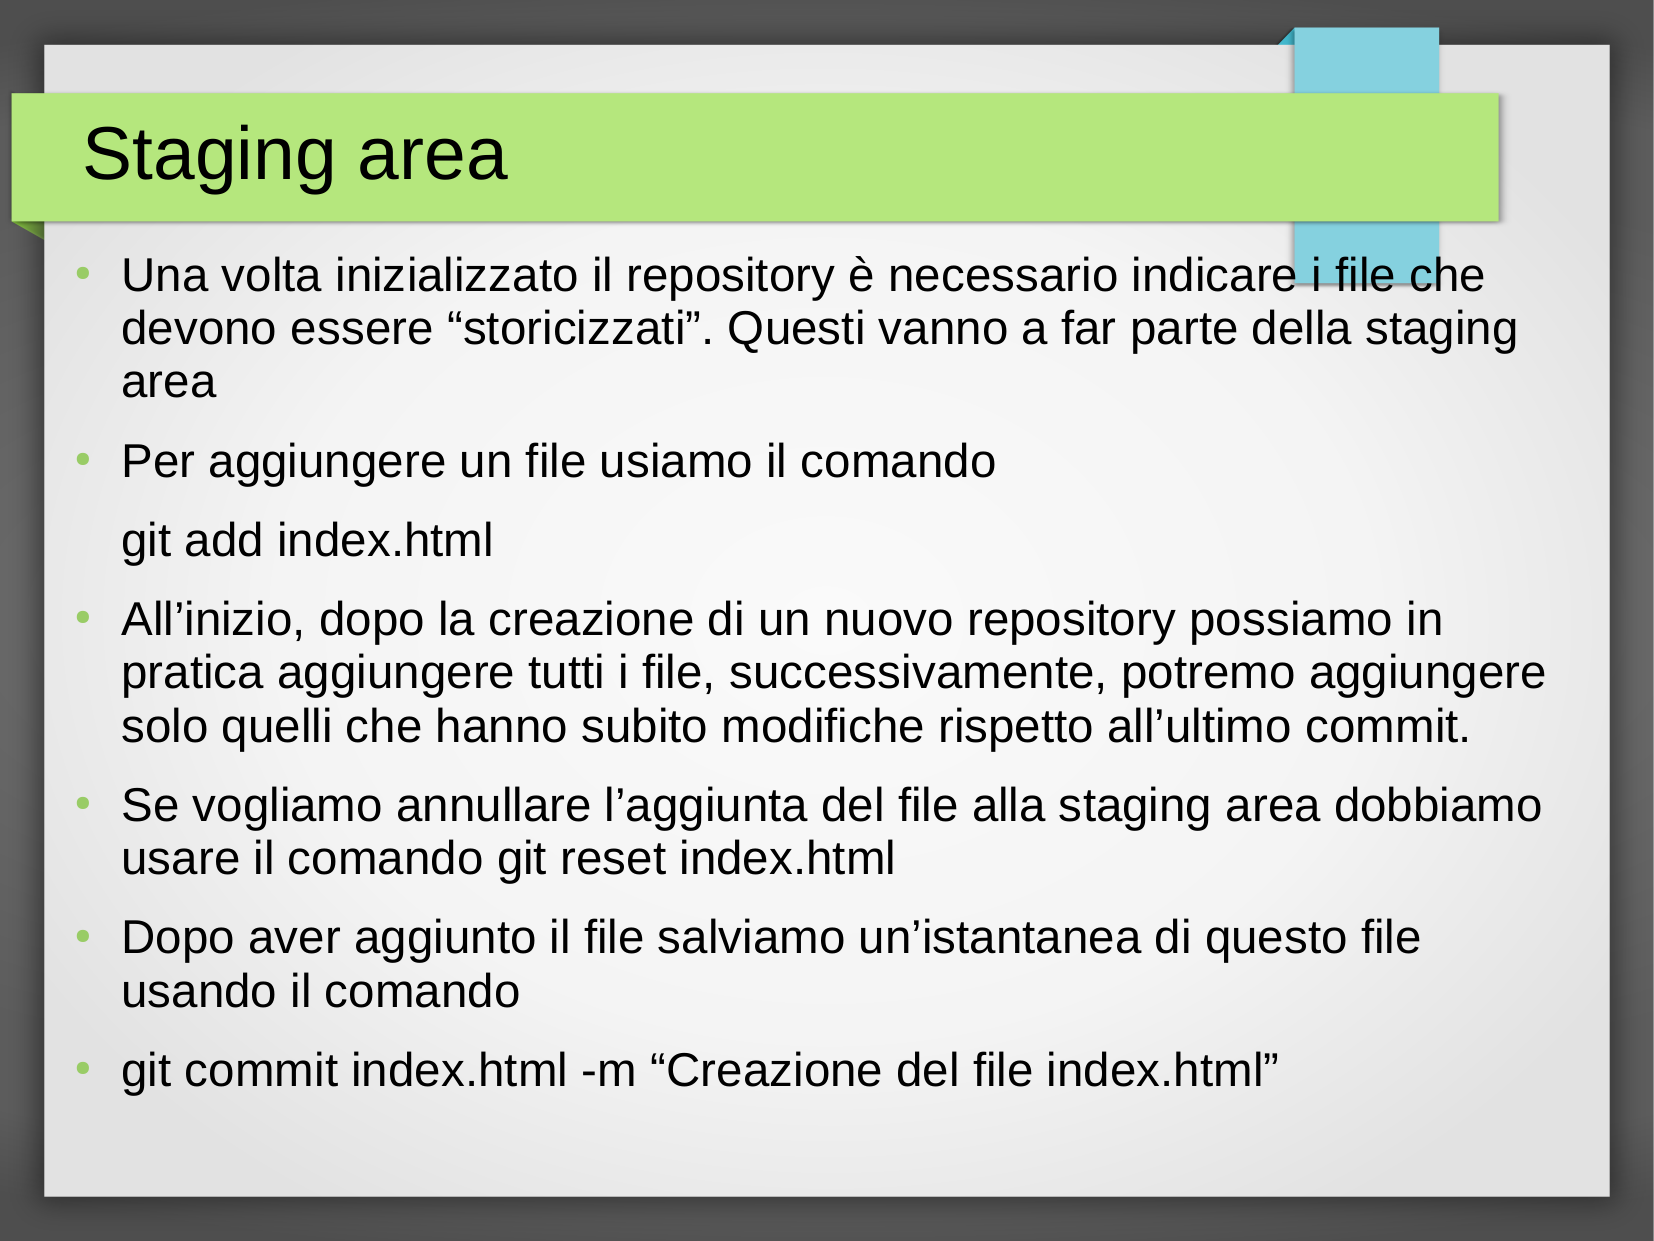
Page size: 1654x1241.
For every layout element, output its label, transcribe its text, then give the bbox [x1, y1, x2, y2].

list Una volta inizializzato il repository è necessario indicare i file che devono essere “storicizzati”. Questi vanno a far parte della staging area Per aggiungere un file usiamo il comando git add index.html All’inizio, dopo la creazione di un nuovo repository possiamo in pratica aggiungere tutti i file, successivamente, potremo aggiungere solo quelli che hanno subito modifiche rispetto all’ultimo commit. Se vogliamo annullare l’aggiunta del file alla staging area dobbiamo usare il comando git reset index.html Dopo aver aggiunto il file salviamo un’istantanea di questo file usando il comando git commit index.html -m “Creazione del file index.html” [59, 248, 1560, 1123]
title Staging area [82, 94, 1264, 213]
picture [0, 0, 1654, 1241]
